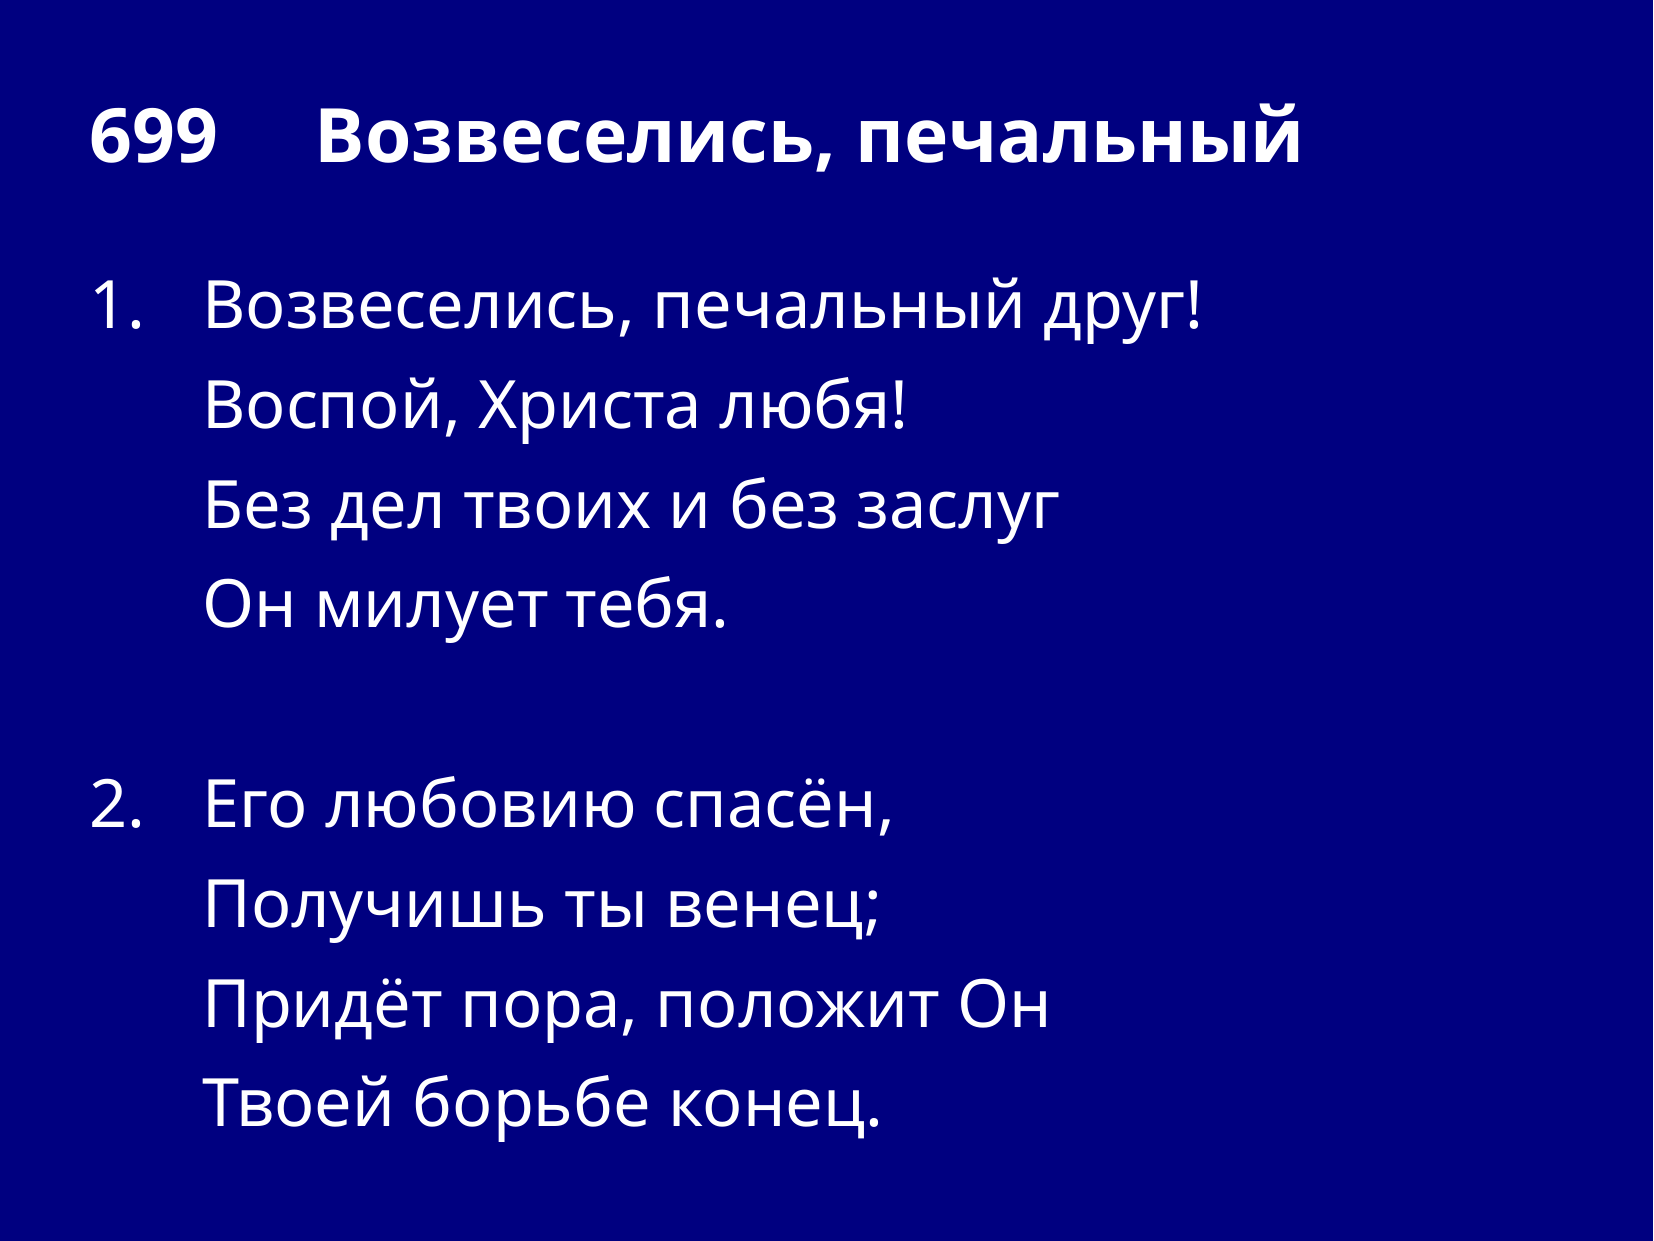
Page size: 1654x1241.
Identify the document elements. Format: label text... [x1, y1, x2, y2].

text_box 1. Возвеселись, печальный друг! Воспой, Христа любя! Без дел твоих и без заслуг Он милует тебя. 2. Его любовию спасён, Получишь ты венец; Придёт пора, положит Он Твоей борьбе конец. [75, 188, 1576, 1163]
text_box 699 Возвеселись, печальный [75, 75, 1576, 188]
